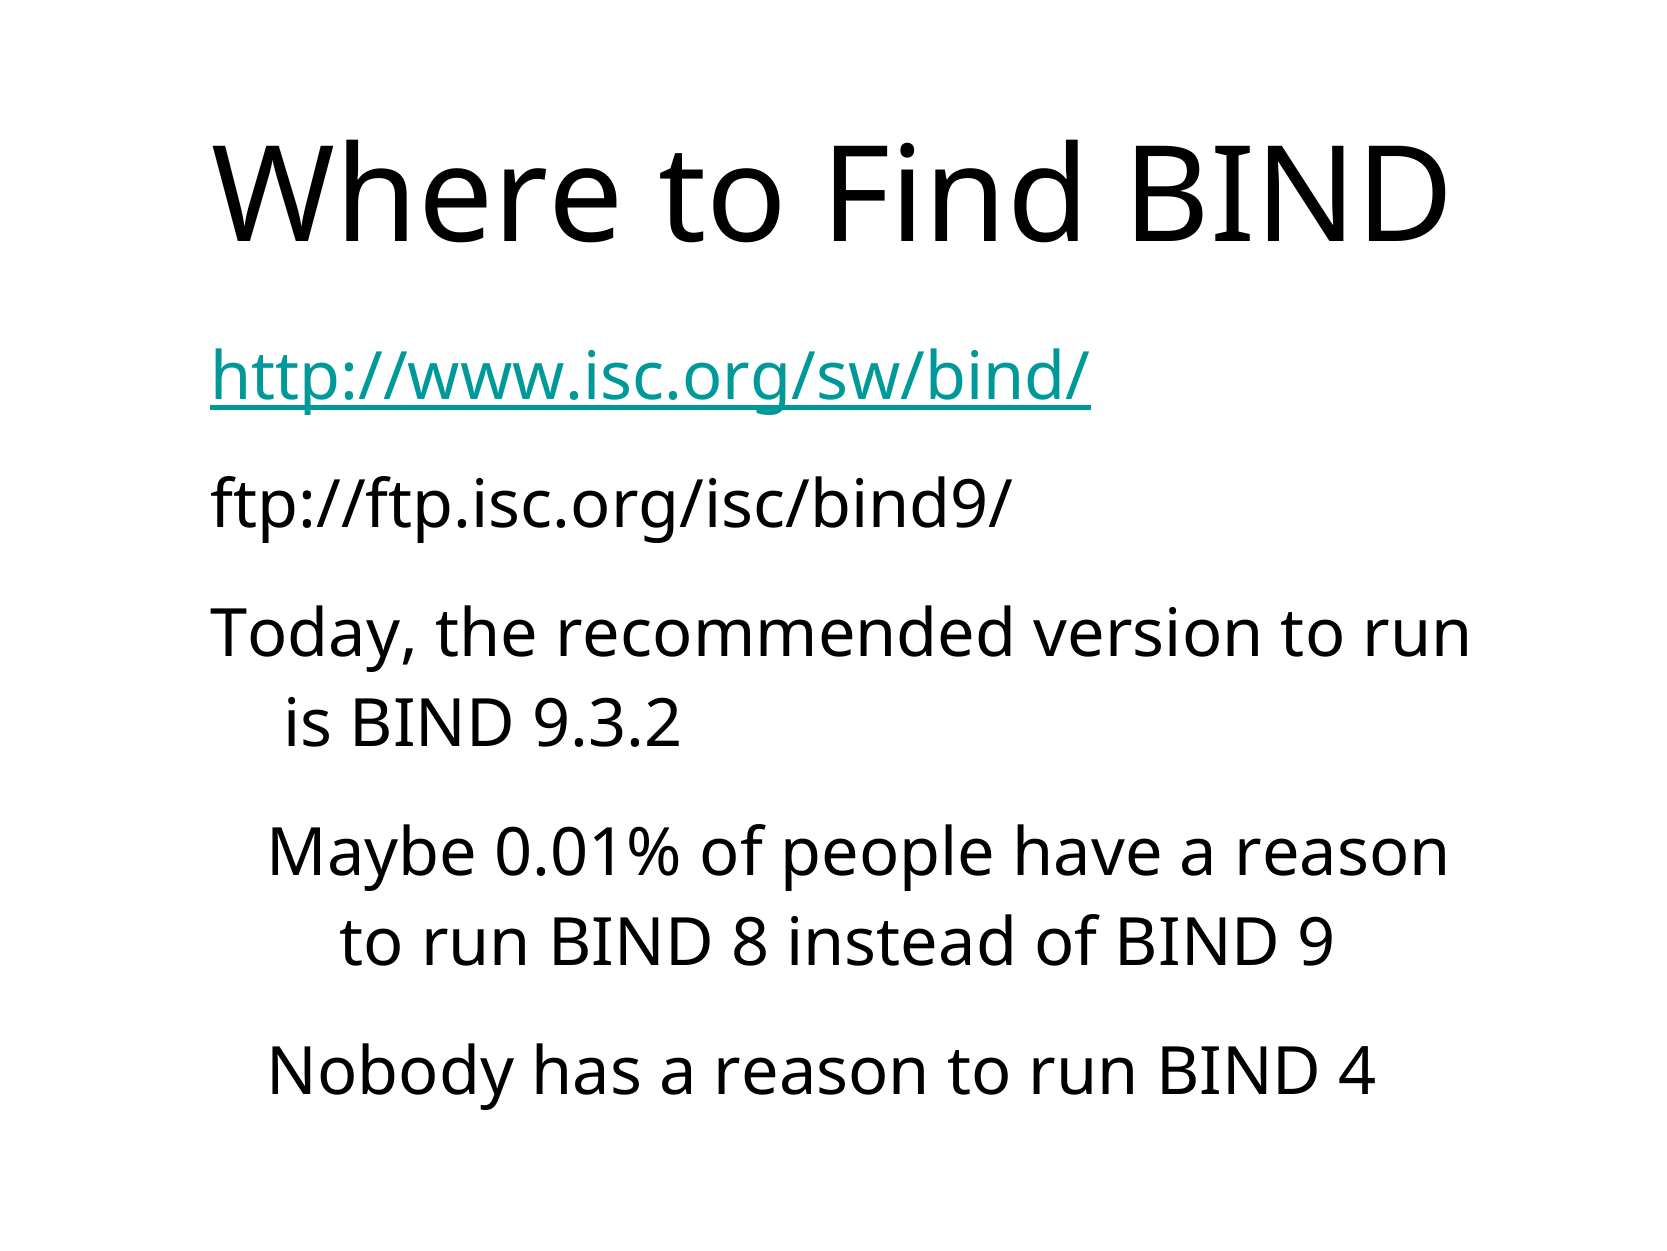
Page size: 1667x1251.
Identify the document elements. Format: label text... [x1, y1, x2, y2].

title Where to Find BIND [162, 33, 1505, 346]
list http://www.isc.org/sw/bind/ ftp://ftp.isc.org/isc/bind9/ Today, the recommended version to run is BIND 9.3.2 Maybe 0.01% of people have a reason to run BIND 8 instead of BIND 9 Nobody has a reason to run BIND 4 [162, 354, 1505, 1088]
